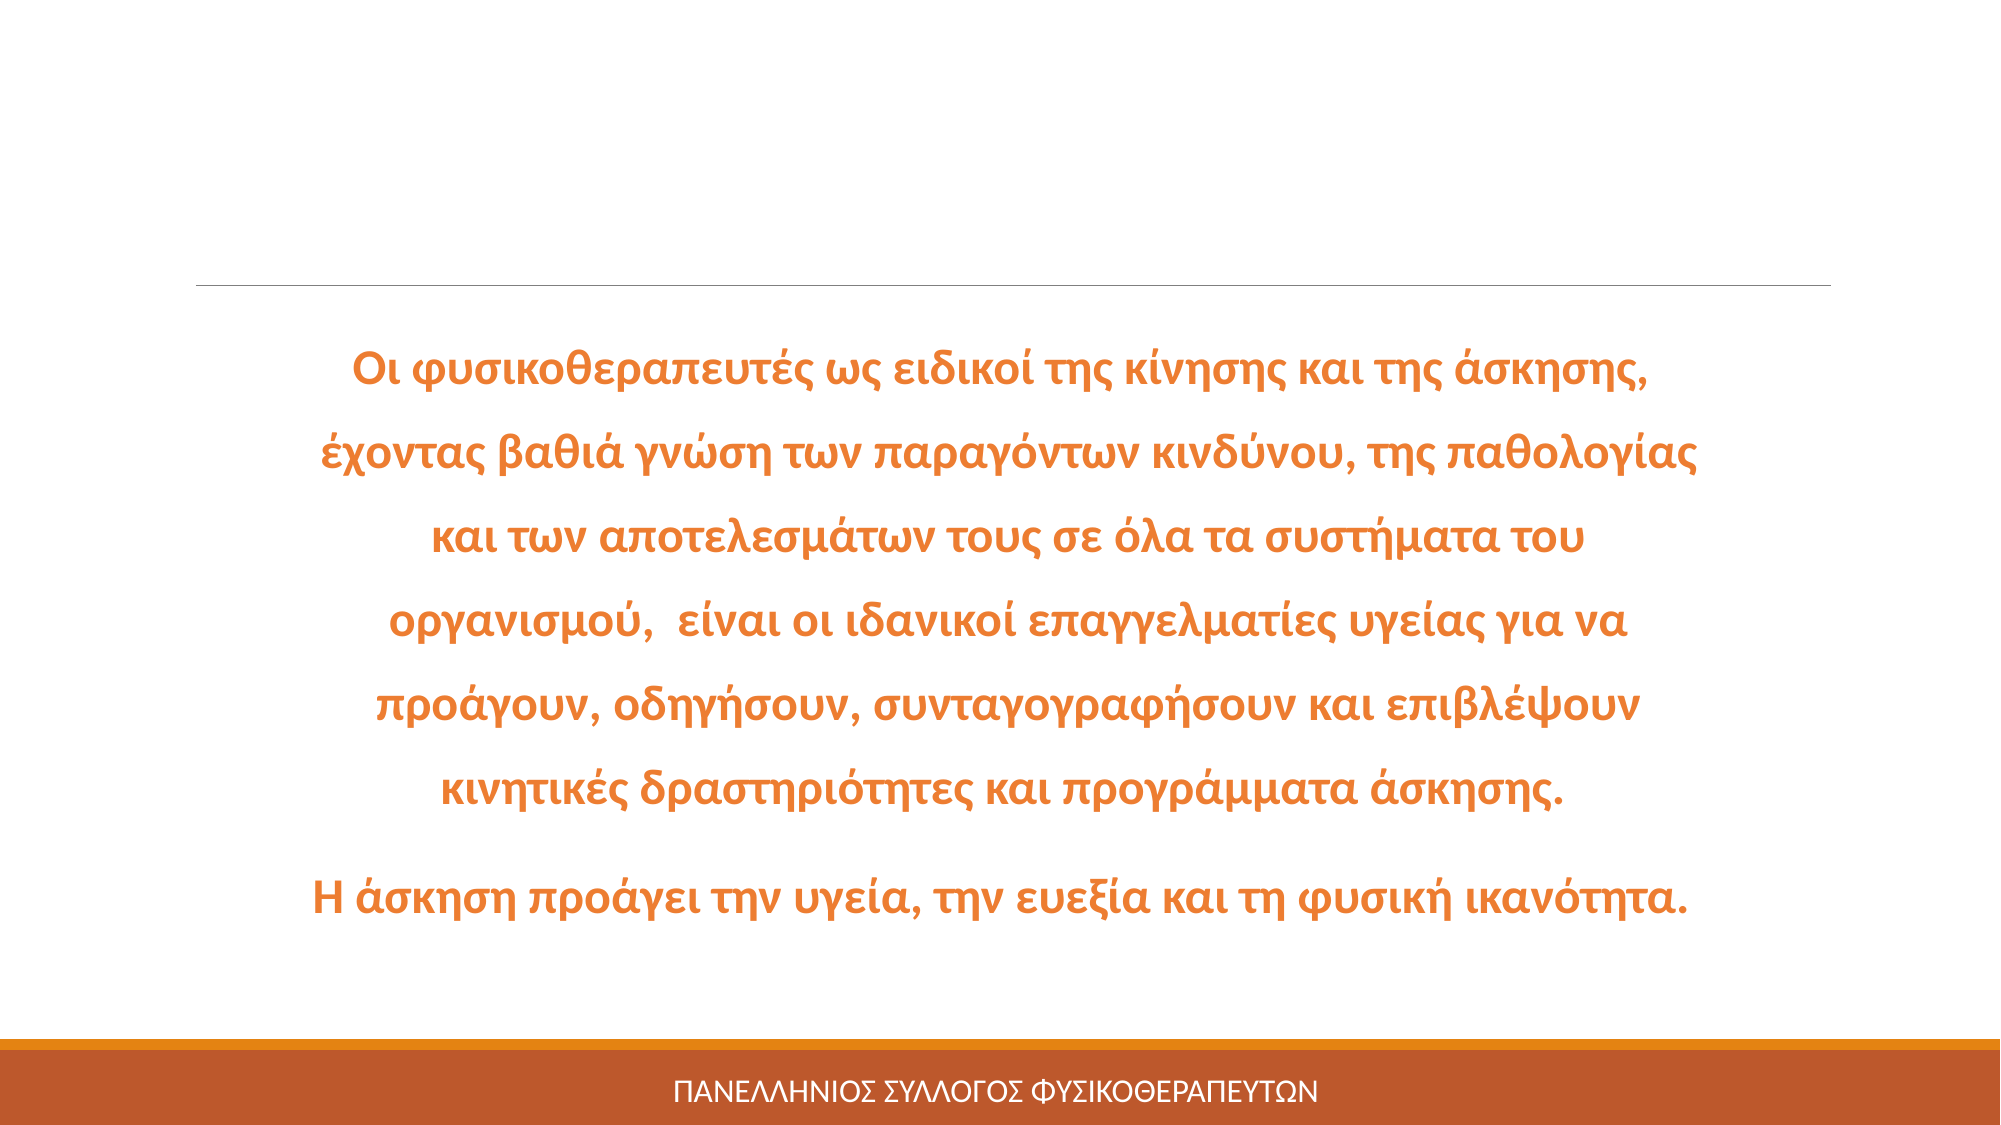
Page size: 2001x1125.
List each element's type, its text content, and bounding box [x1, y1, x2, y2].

list Οι φυσικοθεραπευτές ως ειδικοί της κίνησης και της άσκησης, έχoντας βαθιά γνώση των παραγόντων κινδύνου, της παθολογίας και των αποτελεσμάτων τους σε όλα τα συστήματα του οργανισμού, είναι οι ιδανικοί επαγγελματίες υγείας για να προάγουν, οδηγήσουν, συνταγογραφήσουν και επιβλέψουν κινητικές δραστηριότητες και προγράμματα άσκησης. Η άσκηση προάγει την υγεία, την ευεξία και τη φυσική ικανότητα. [282, 302, 1728, 963]
text_box ΠΑΝΕΛΛΗΝΙΟΣ ΣΥΛΛΟΓΟΣ ΦΥΣΙΚΟΘΕΡΑΠΕΥΤΩΝ [604, 1059, 1396, 1120]
